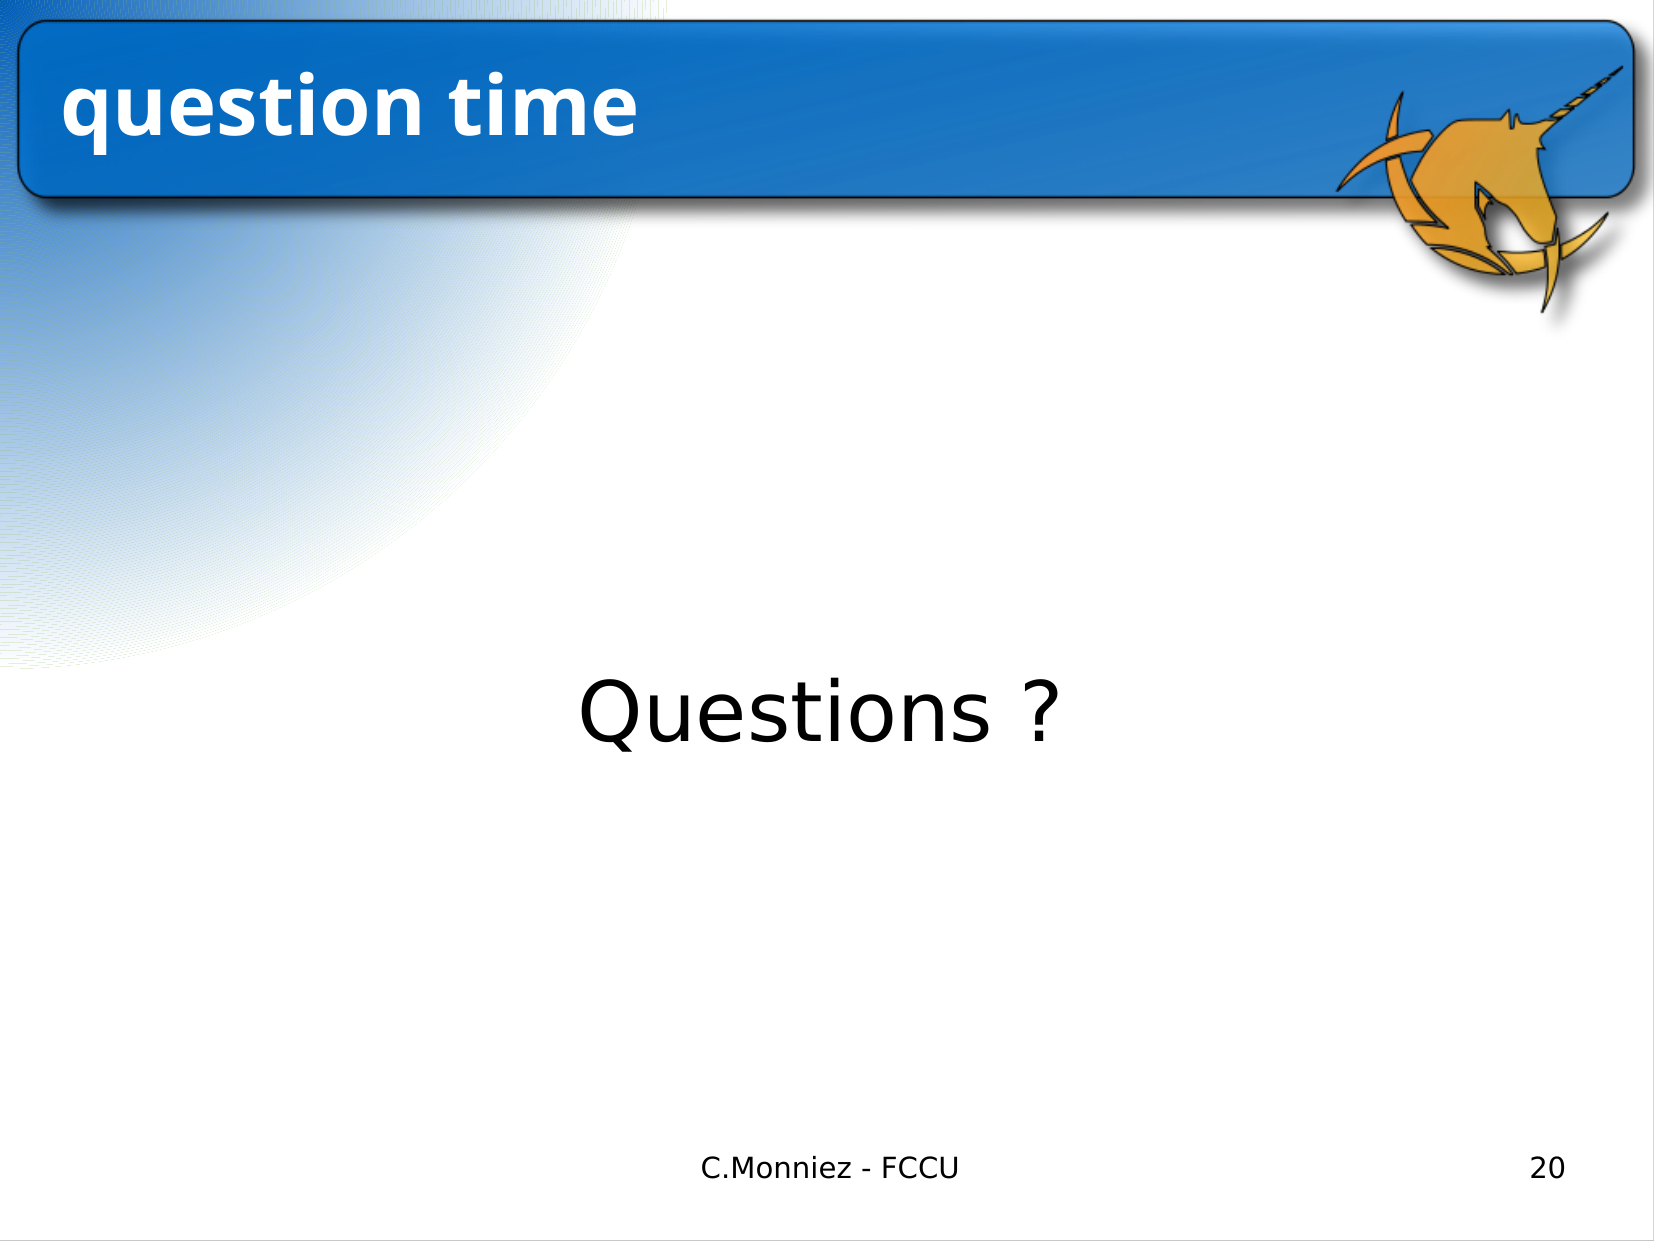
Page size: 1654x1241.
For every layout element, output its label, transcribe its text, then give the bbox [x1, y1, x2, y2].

subtitle Questions ? [76, 303, 1565, 1123]
title question time [59, 0, 1329, 208]
picture [0, 0, 1654, 1241]
